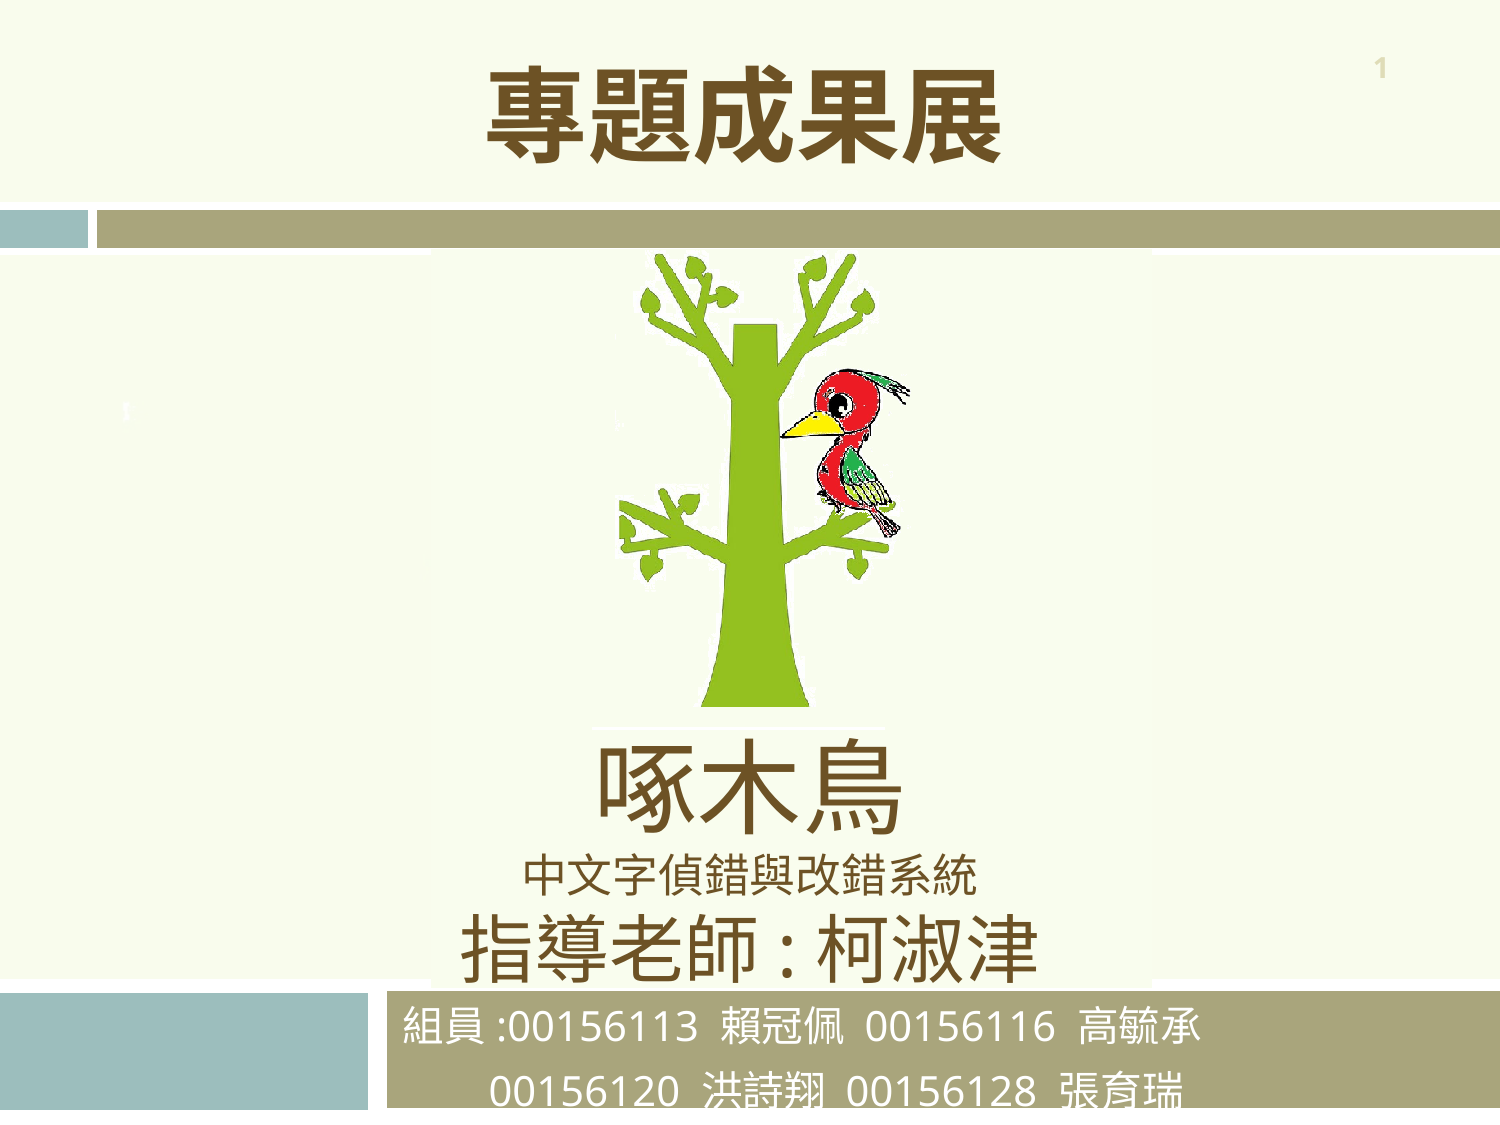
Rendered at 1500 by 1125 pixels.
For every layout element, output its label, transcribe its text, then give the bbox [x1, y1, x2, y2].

picture [431, 249, 1152, 573]
text_box 專題成果展 [466, 42, 1023, 230]
subtitle 組員:00156113 賴冠佩 00156116 高毓承 00156120 洪詩翔 00156128 張育瑞 [387, 992, 1488, 1105]
title 啄木鳥 中文字偵錯與改錯系統 指導老師:柯淑津 [0, 573, 1500, 1000]
text_box 1 [1312, 37, 1450, 100]
